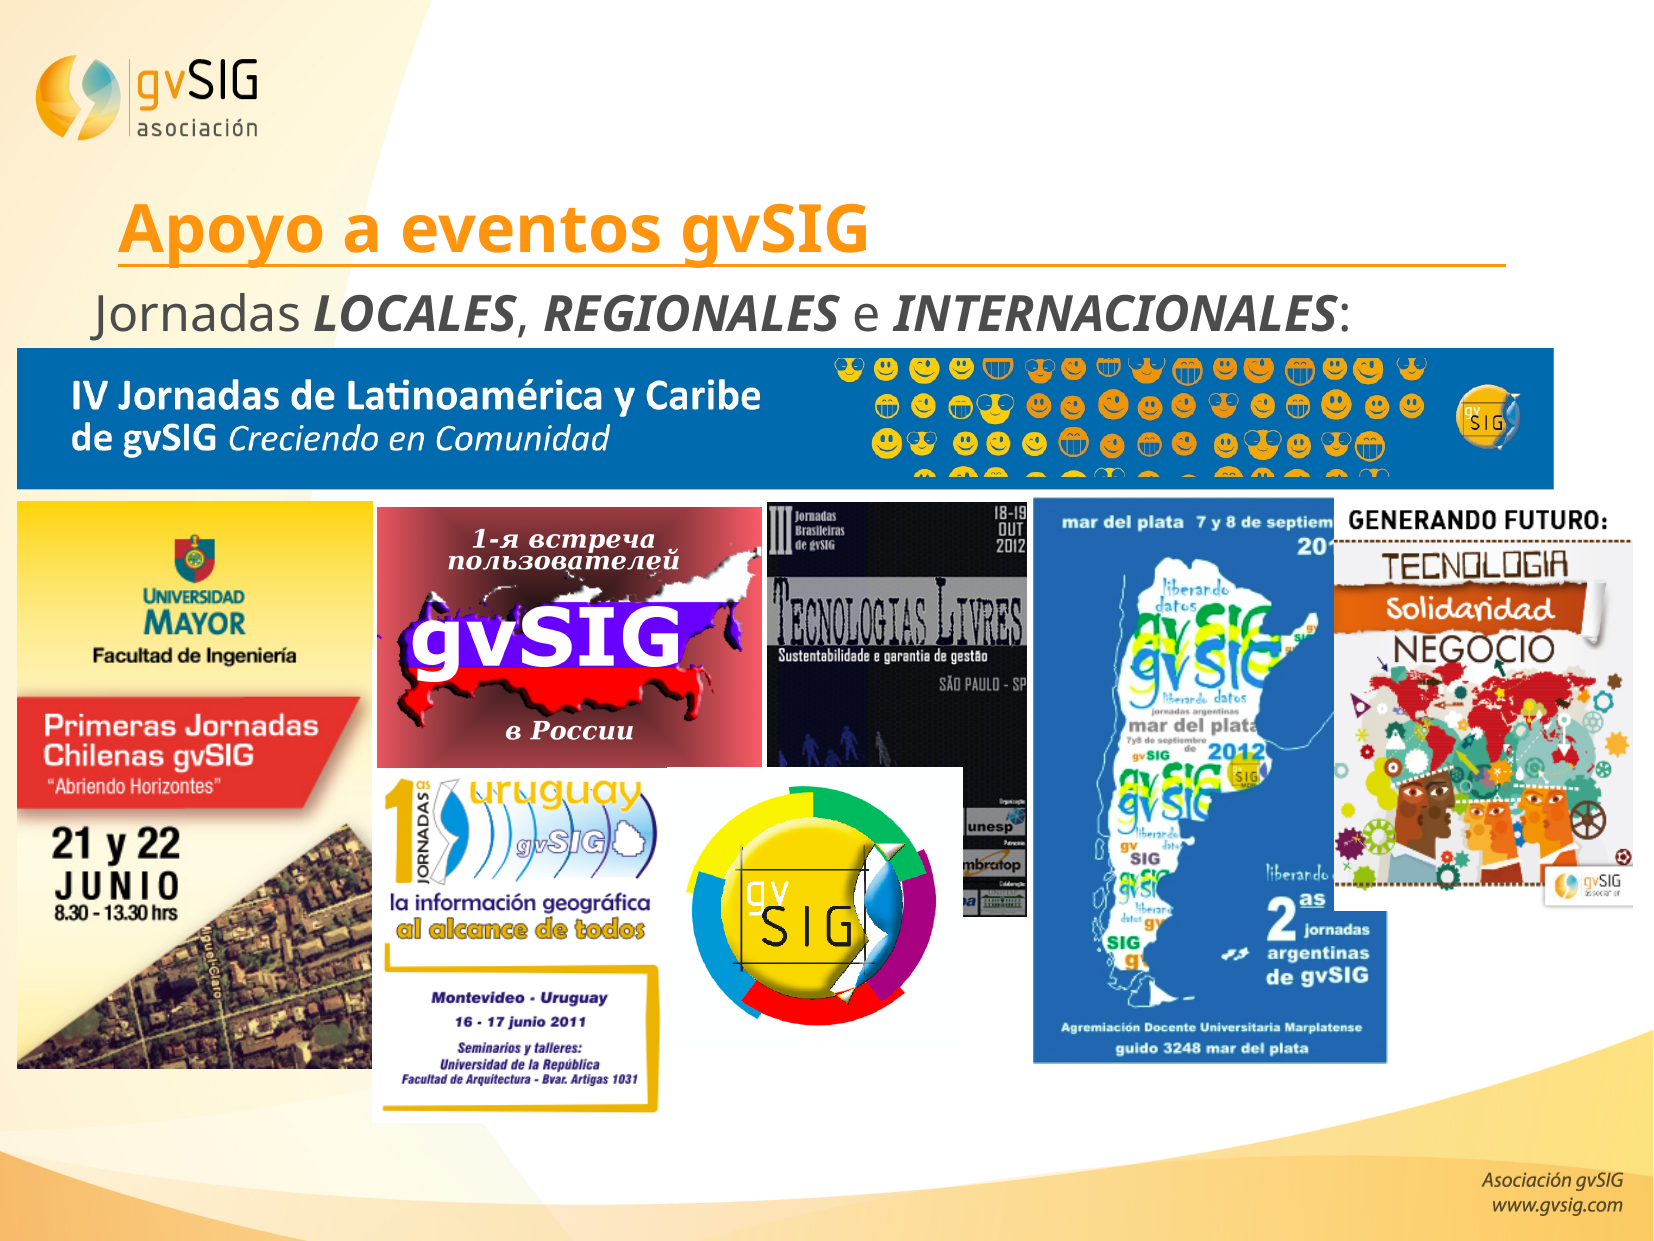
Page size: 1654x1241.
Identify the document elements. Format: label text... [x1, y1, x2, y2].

title Apoyo a eventos gvSIG [118, 177, 1607, 276]
text_box Jornadas LOCALES, REGIONALES e INTERNACIONALES: [94, 282, 1654, 341]
picture [0, 0, 1654, 1241]
